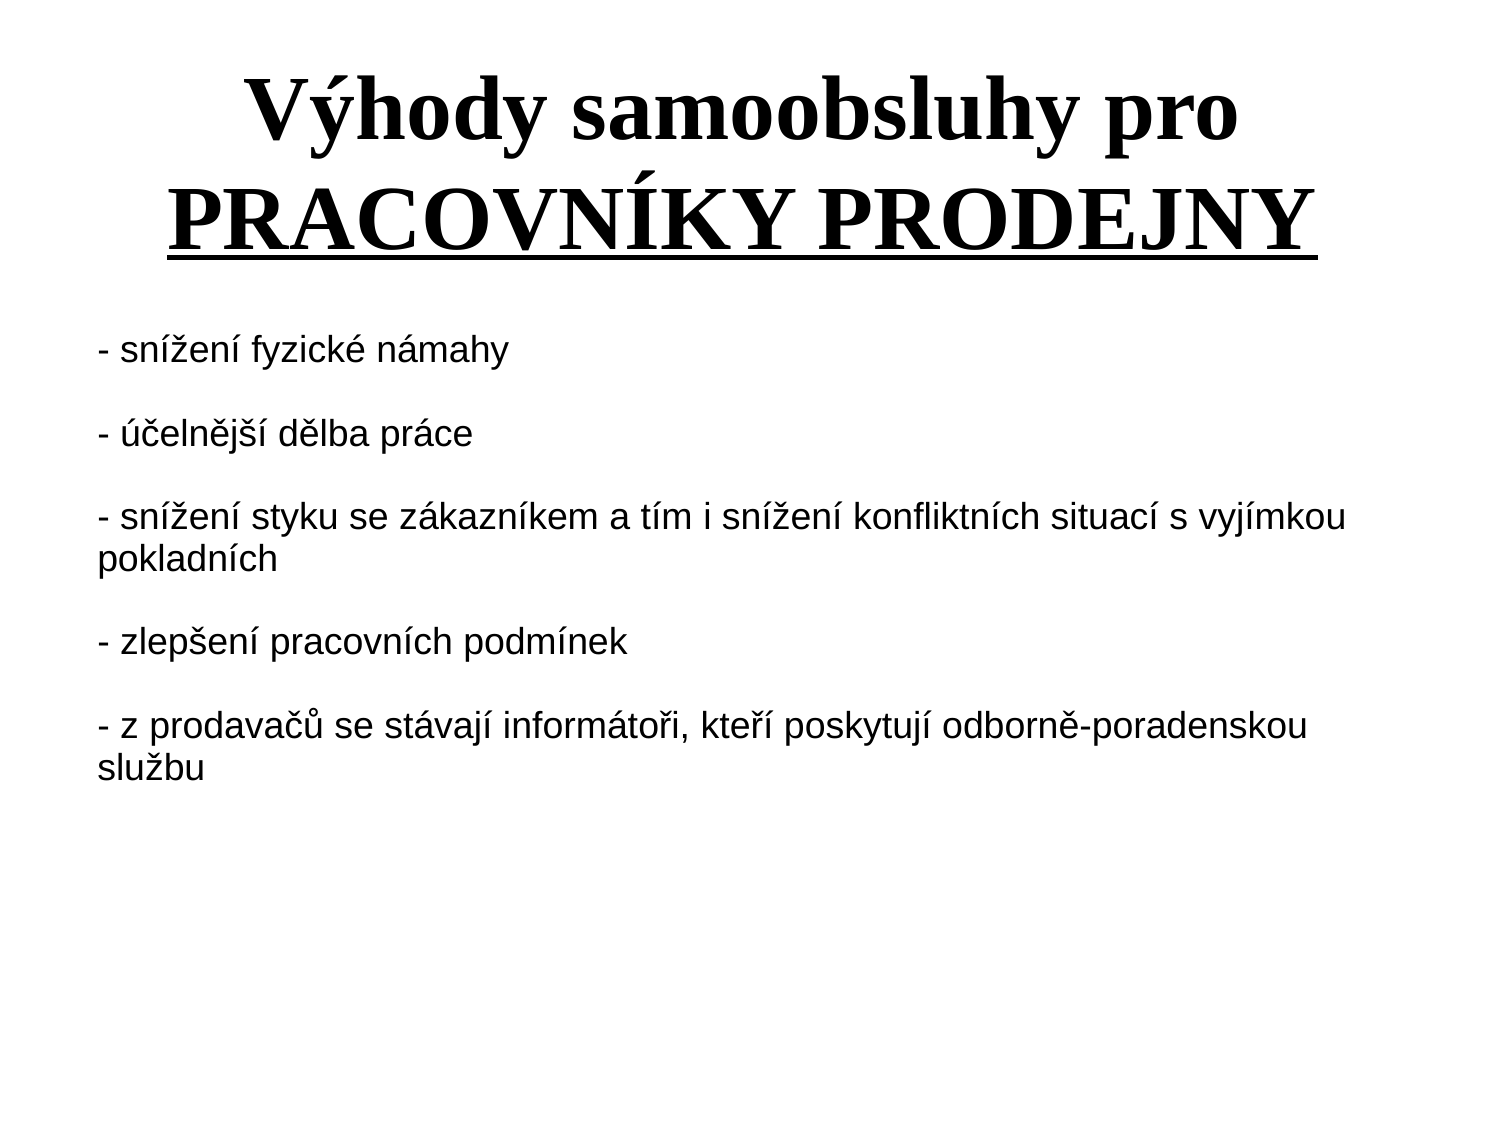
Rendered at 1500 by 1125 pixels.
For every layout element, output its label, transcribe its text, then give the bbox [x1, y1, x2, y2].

text_box - snížení fyzické námahy - účelnější dělba práce - snížení styku se zákazníkem a tím i snížení konfliktních situací s vyjímkou pokladních - zlepšení pracovních podmínek - z prodavačů se stávají informátoři, kteří poskytují odborně-poradenskou službu [82, 318, 1441, 797]
title Výhody samoobsluhy pro PRACOVNÍKY PRODEJNY [67, 0, 1418, 386]
